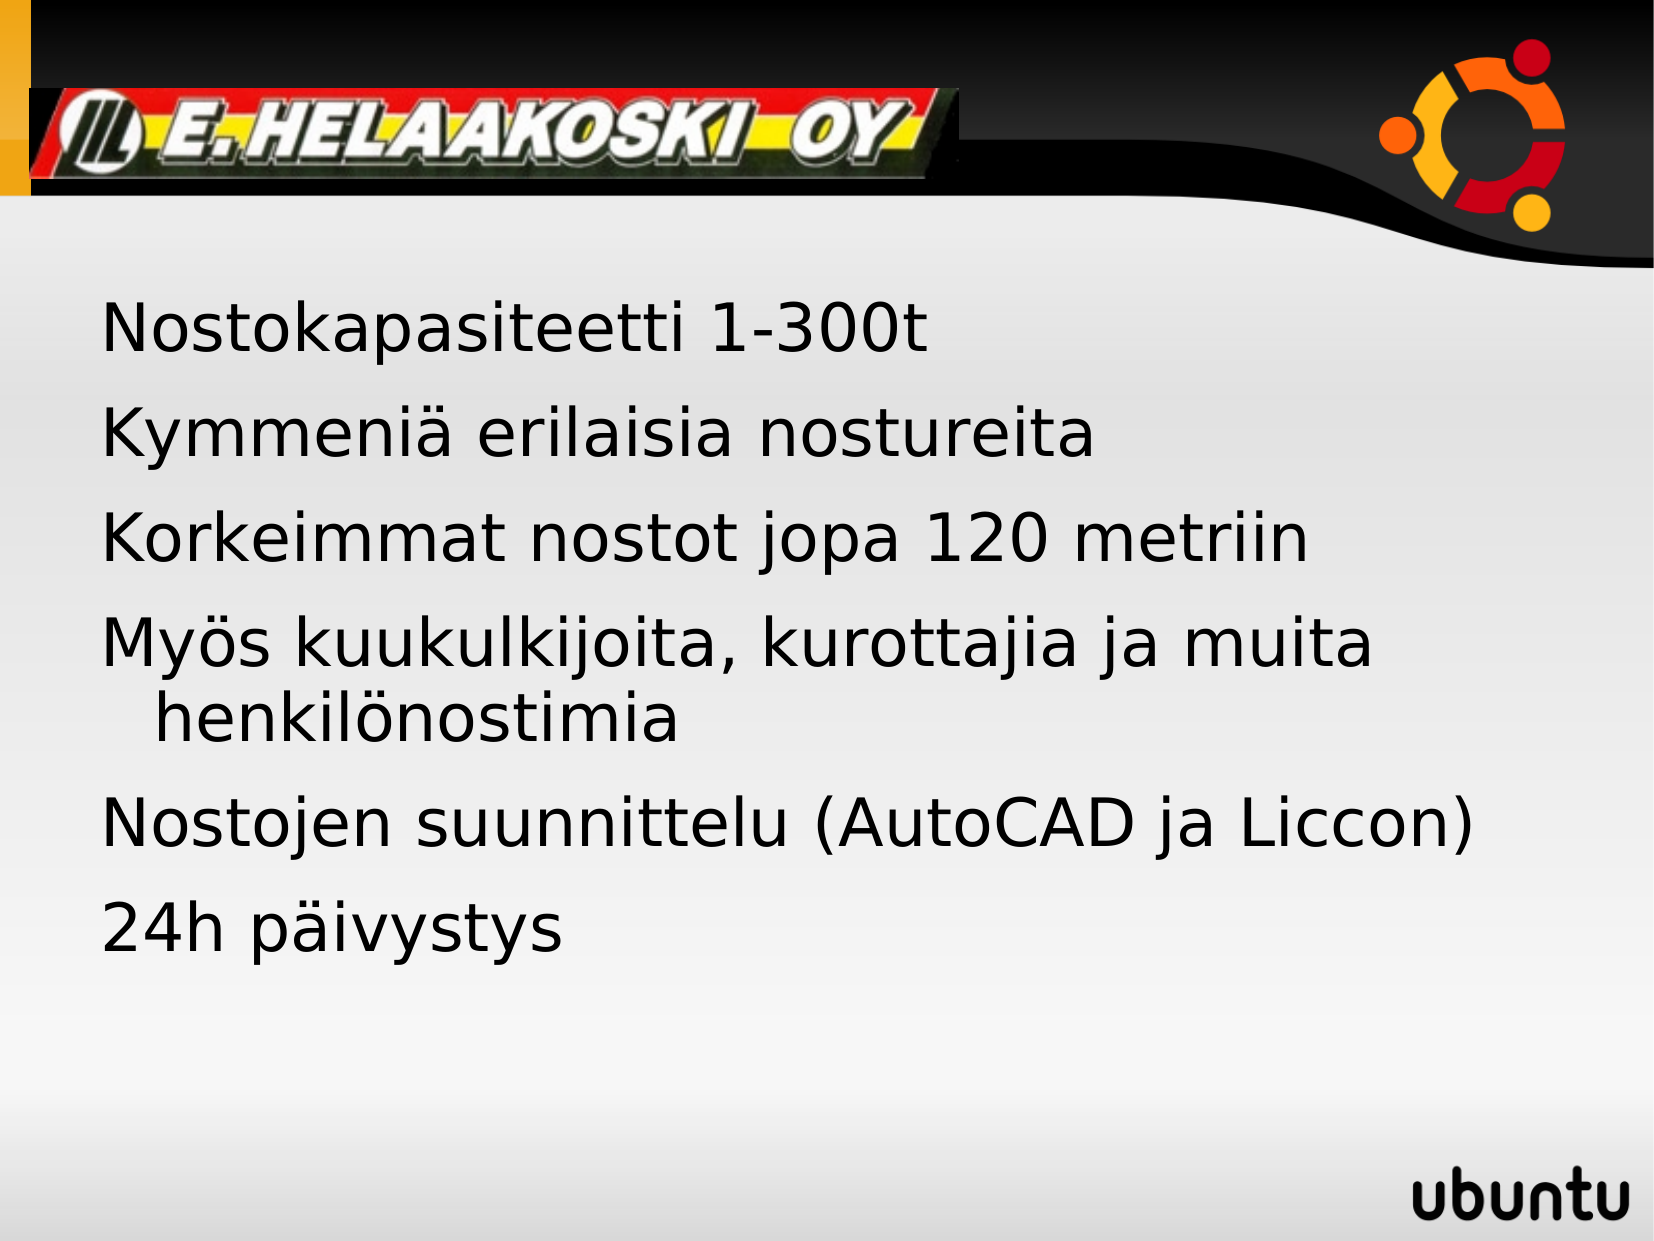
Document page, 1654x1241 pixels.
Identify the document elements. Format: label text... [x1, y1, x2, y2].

picture [0, 0, 1654, 1241]
list Nostokapasiteetti 1-300t Kymmeniä erilaisia nostureita Korkeimmat nostot jopa 120 metriin Myös kuukulkijoita, kurottajia ja muita henkilönostimia Nostojen suunnittelu (AutoCAD ja Liccon) 24h päivystys [82, 290, 1571, 1109]
